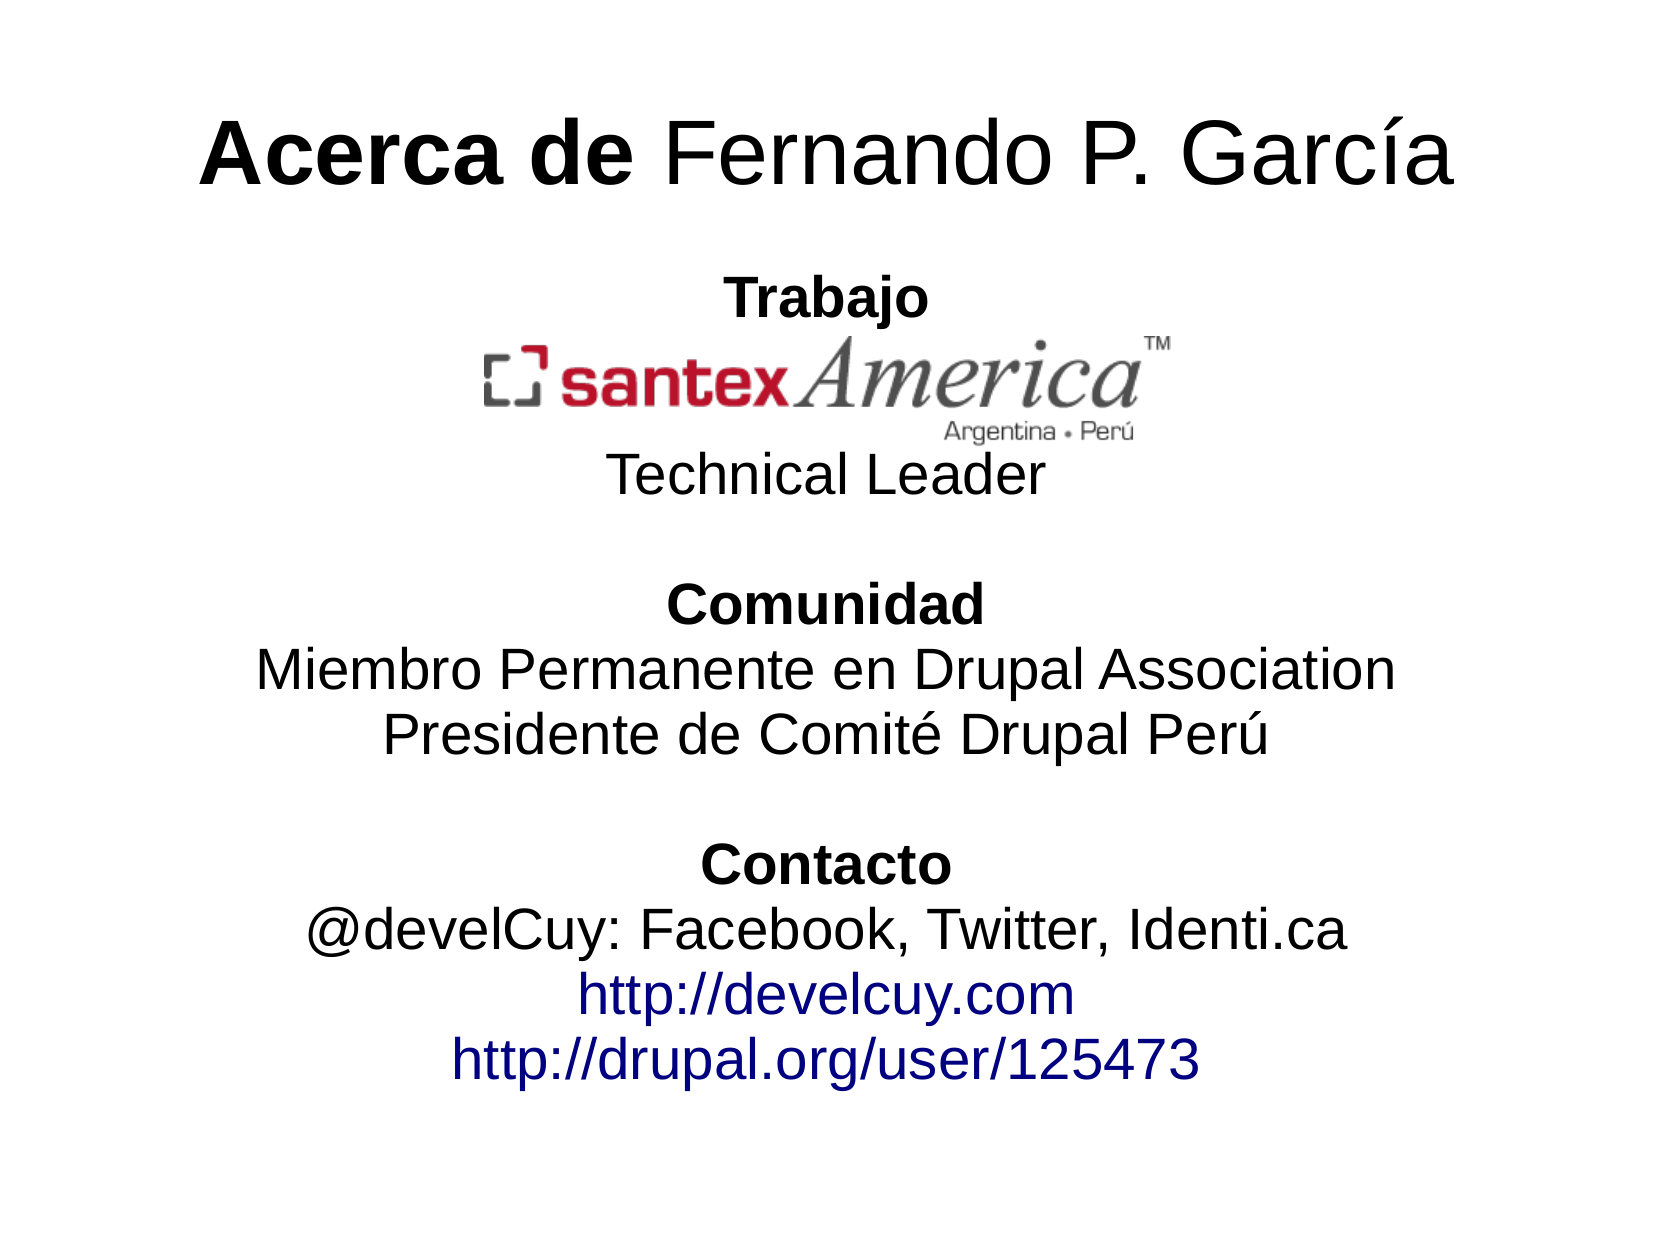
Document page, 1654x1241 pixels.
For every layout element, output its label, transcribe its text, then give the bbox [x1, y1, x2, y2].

picture [484, 336, 1171, 448]
title Acerca de Fernando P. García [82, 56, 1571, 250]
subtitle Trabajo Santex America Technical Leader Comunidad Miembro Permanente en Drupal Association Presidente de Comité Drupal Perú Contacto @develCuy: Facebook, Twitter, Identi.ca http://develcuy.com http://drupal.org/user/125473 [82, 250, 1571, 1152]
